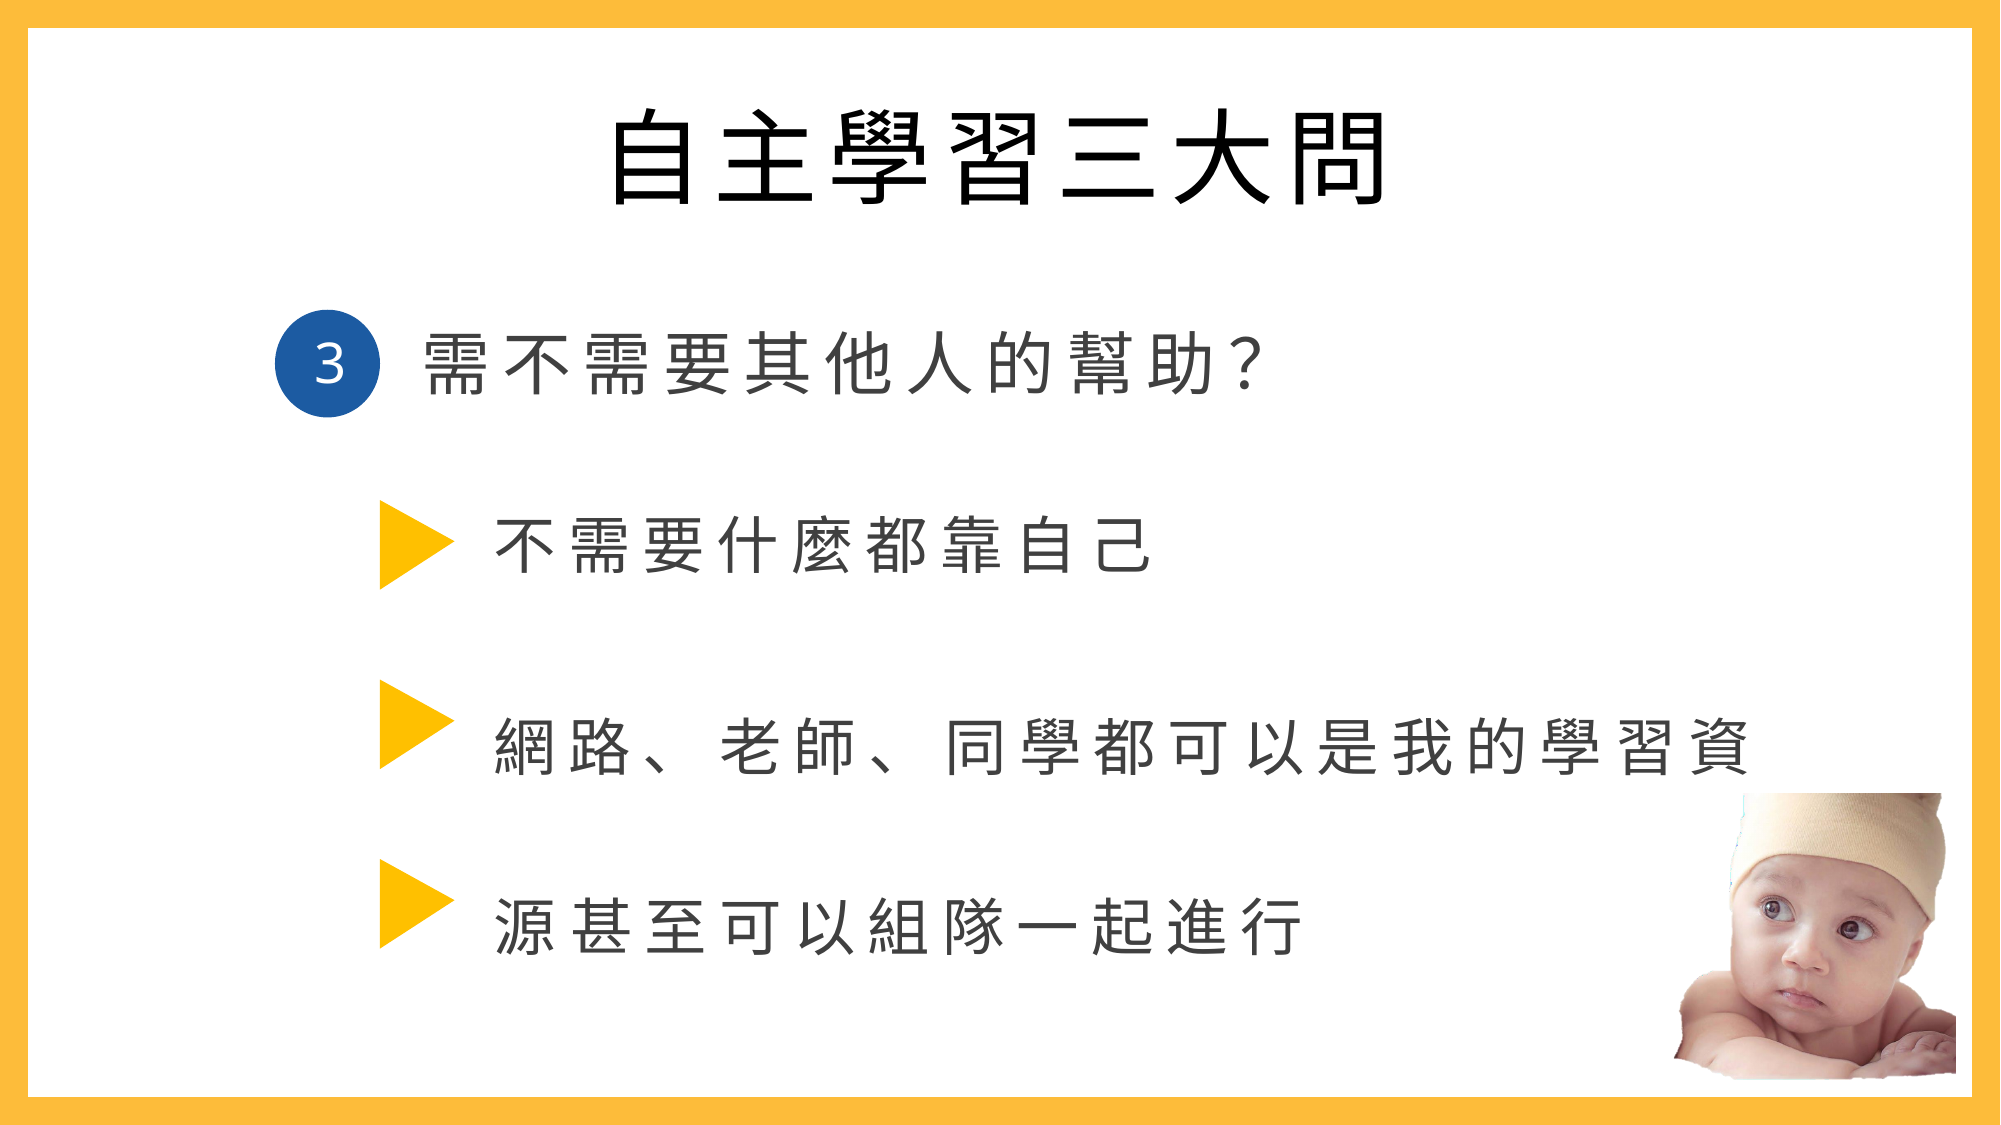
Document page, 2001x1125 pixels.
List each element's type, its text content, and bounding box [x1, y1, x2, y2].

text_box [379, 679, 455, 770]
text_box 3 [313, 326, 343, 396]
text_box [1674, 793, 1956, 1080]
text_box 需不需要其他人的幫助？ [420, 319, 1301, 404]
text_box [379, 500, 455, 590]
text_box [379, 859, 455, 949]
title 自主學習三大問 [597, 90, 1479, 218]
text_box 不需要什麼都靠自己 網路、 老師、 同學都可以是我的學習資源 甚至可以組隊一起進行 [492, 504, 1827, 938]
text_box [274, 309, 381, 418]
